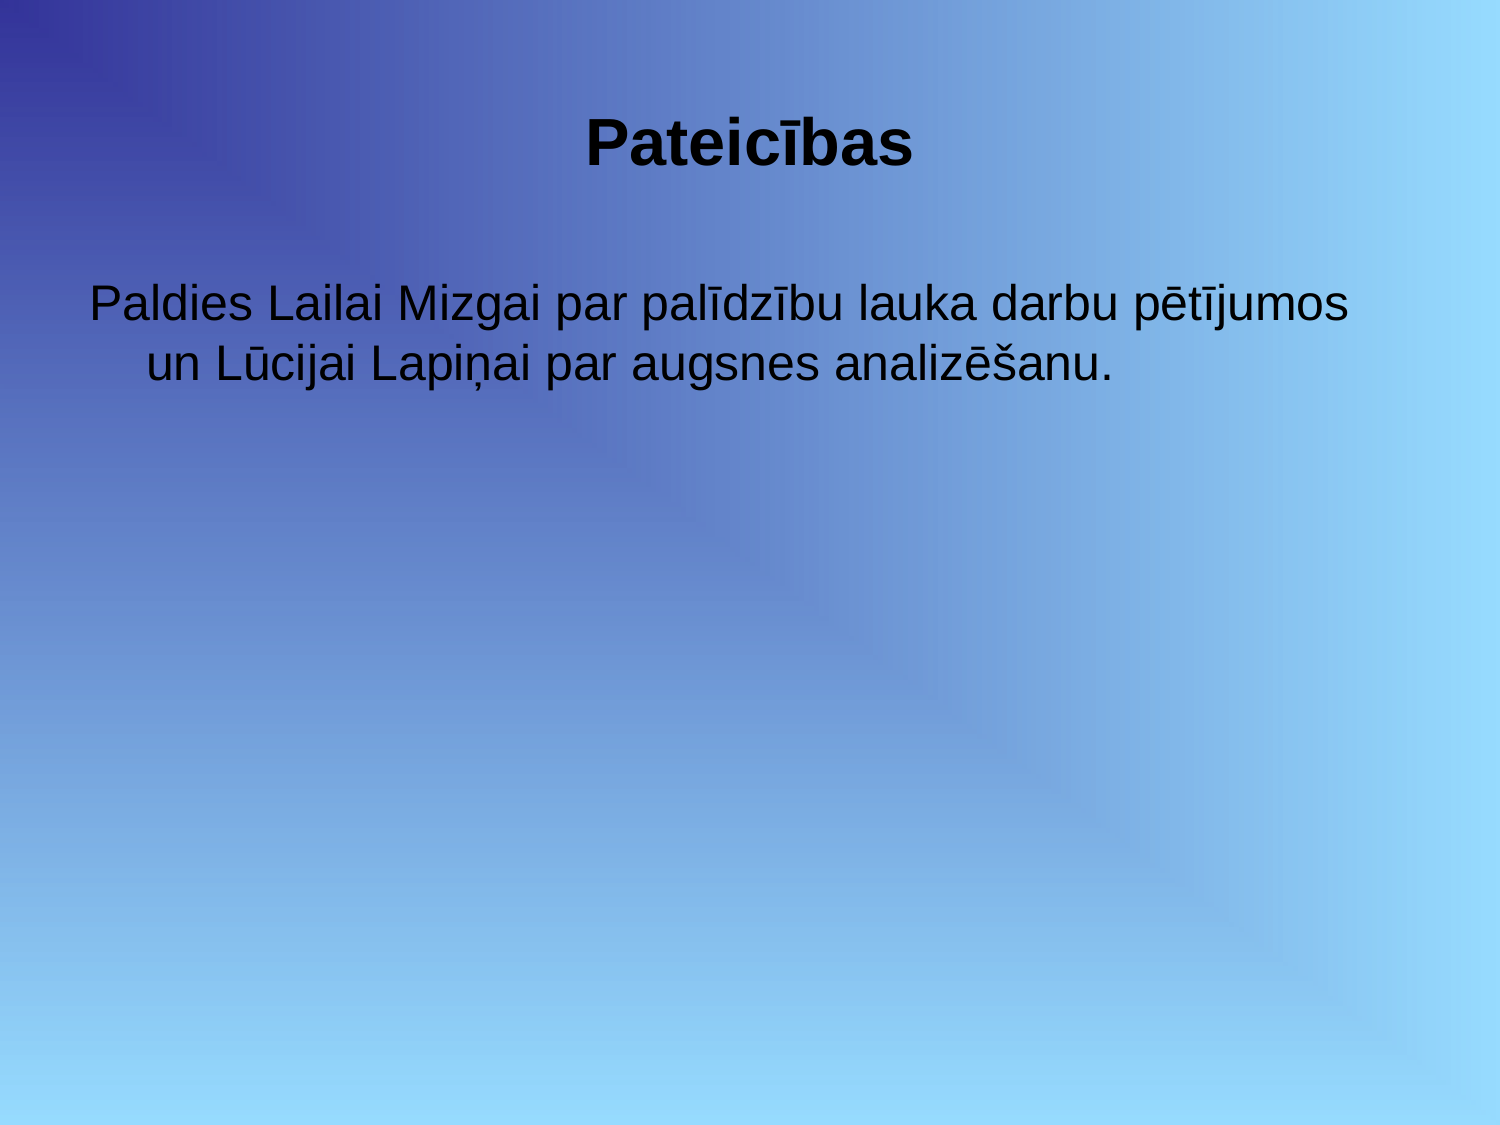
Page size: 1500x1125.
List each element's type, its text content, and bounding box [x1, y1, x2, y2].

list Paldies Lailai Mizgai par palīdzību lauka darbu pētījumos un Lūcijai Lapiņai par augsnes analizēšanu. [75, 262, 1426, 1006]
title Pateicības [75, 45, 1426, 233]
picture [0, 0, 1500, 1125]
